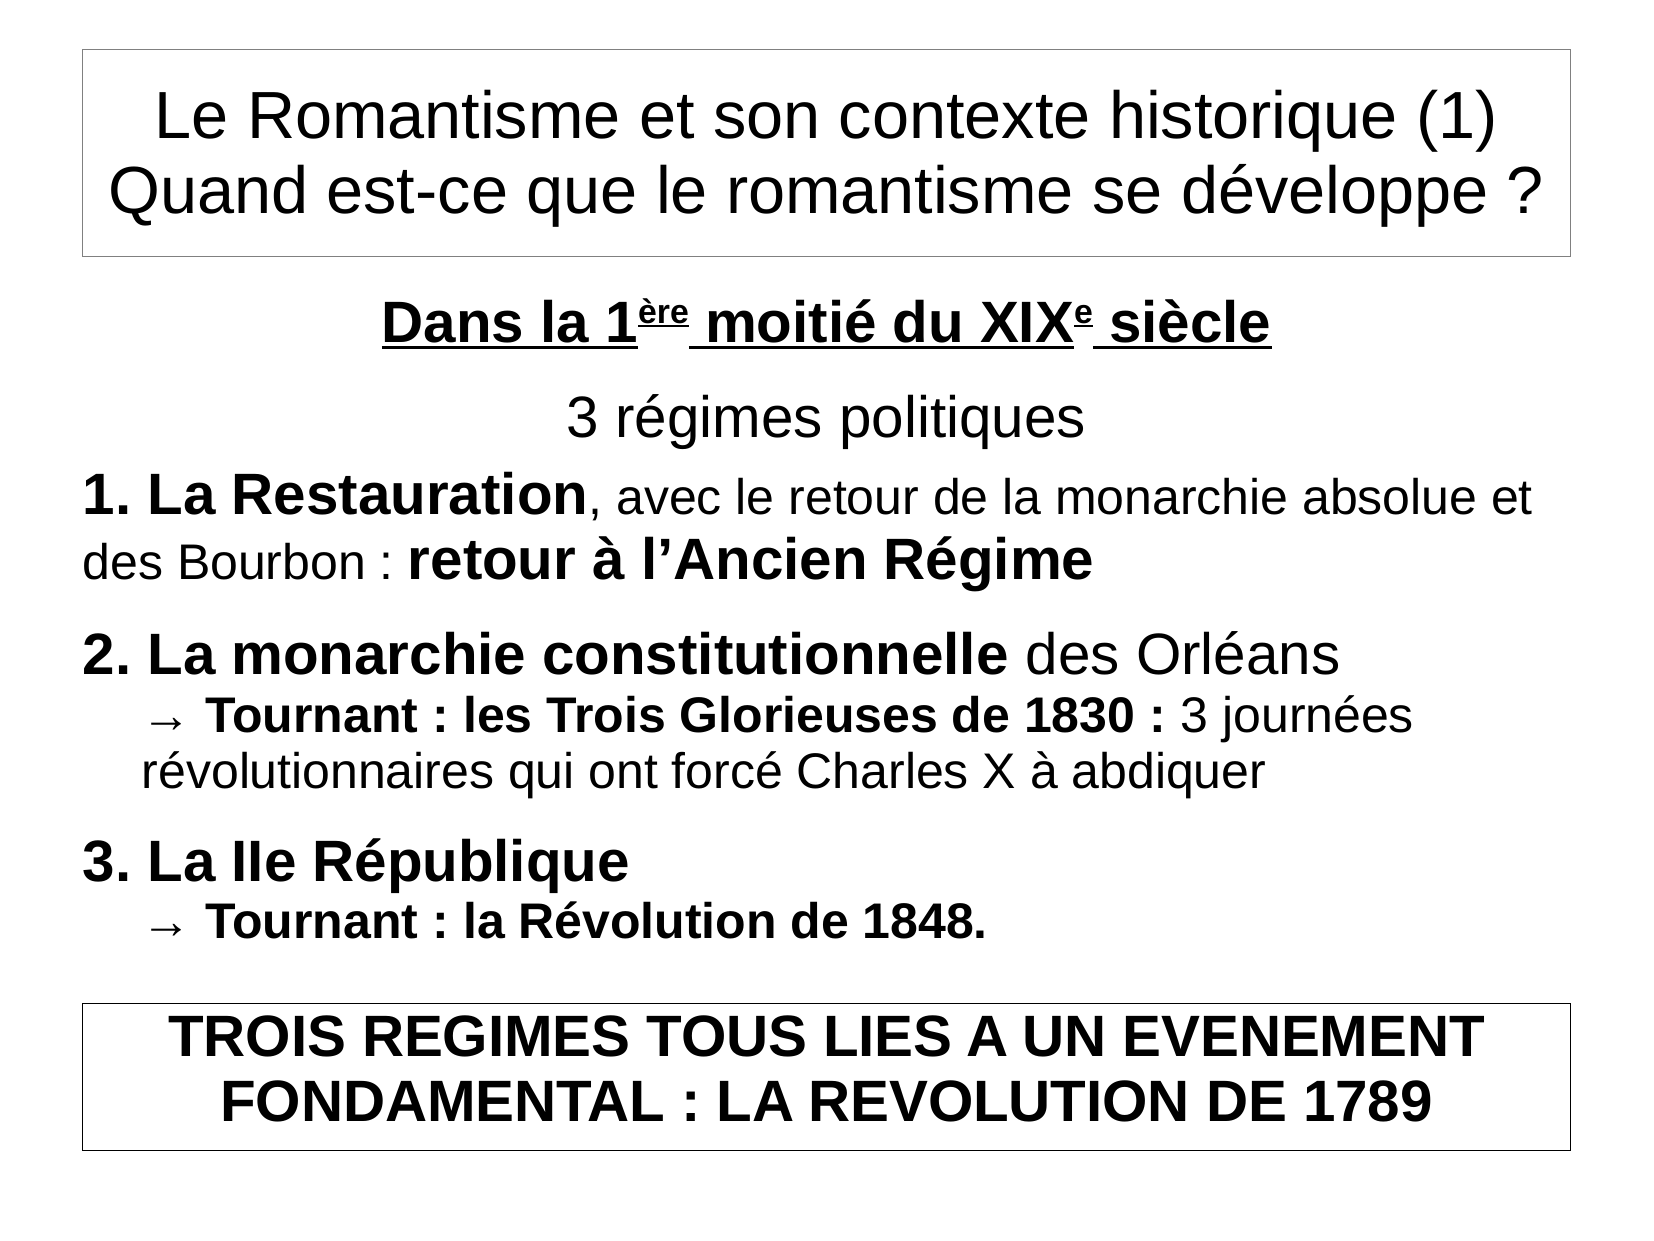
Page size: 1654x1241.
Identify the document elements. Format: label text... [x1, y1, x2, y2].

list Dans la 1ère moitié du XIXe siècle 3 régimes politiques 1. La Restauration, avec le retour de la monarchie absolue et des Bourbon : retour à l’Ancien Régime 2. La monarchie constitutionnelle des Orléans → Tournant : les Trois Glorieuses de 1830 : 3 journées révolutionnaires qui ont forcé Charles X à abdiquer 3. La IIe République → Tournant : la Révolution de 1848. [82, 290, 1571, 1169]
title Le Romantisme et son contexte historique (1) Quand est-ce que le romantisme se développe ? [82, 49, 1571, 257]
